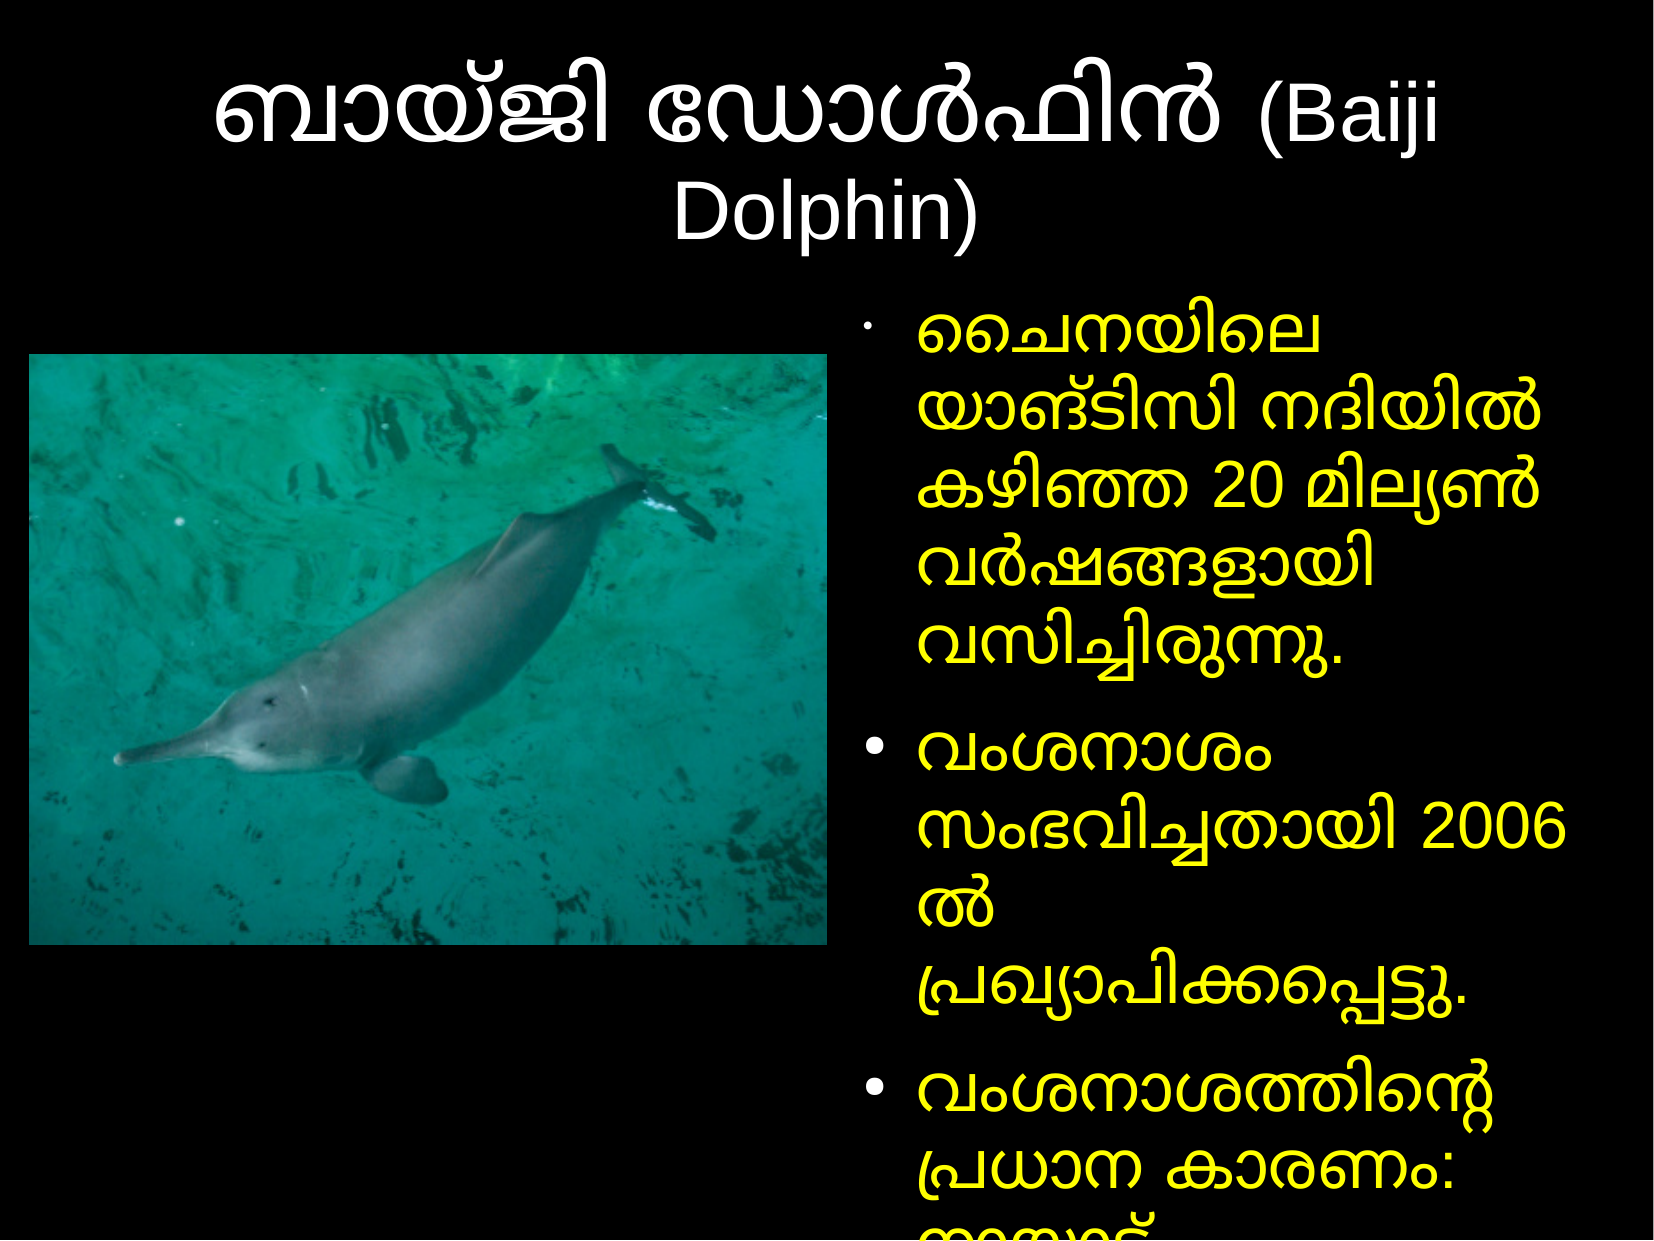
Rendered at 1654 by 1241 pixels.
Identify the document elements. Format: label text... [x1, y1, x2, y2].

title ബായ്ജി ഡോള്‍ഫിന്‍ (Baiji Dolphin) [82, 49, 1571, 257]
list ചൈനയിലെ യാങ്ടിസി നദിയില്‍ കഴിഞ്ഞ 20 മില്യണ്‍ വര്‍ഷങ്ങളായി വസിച്ചിരുന്നു. വംശനാശം സംഭവിച്ചതായി 2006 ല്‍ പ്രഖ്യാപിക്കപ്പെട്ടു. വംശനാശത്തിന്റെ പ്രധാന കാരണം: നായാട്ട് [845, 290, 1572, 1154]
picture [29, 354, 827, 945]
